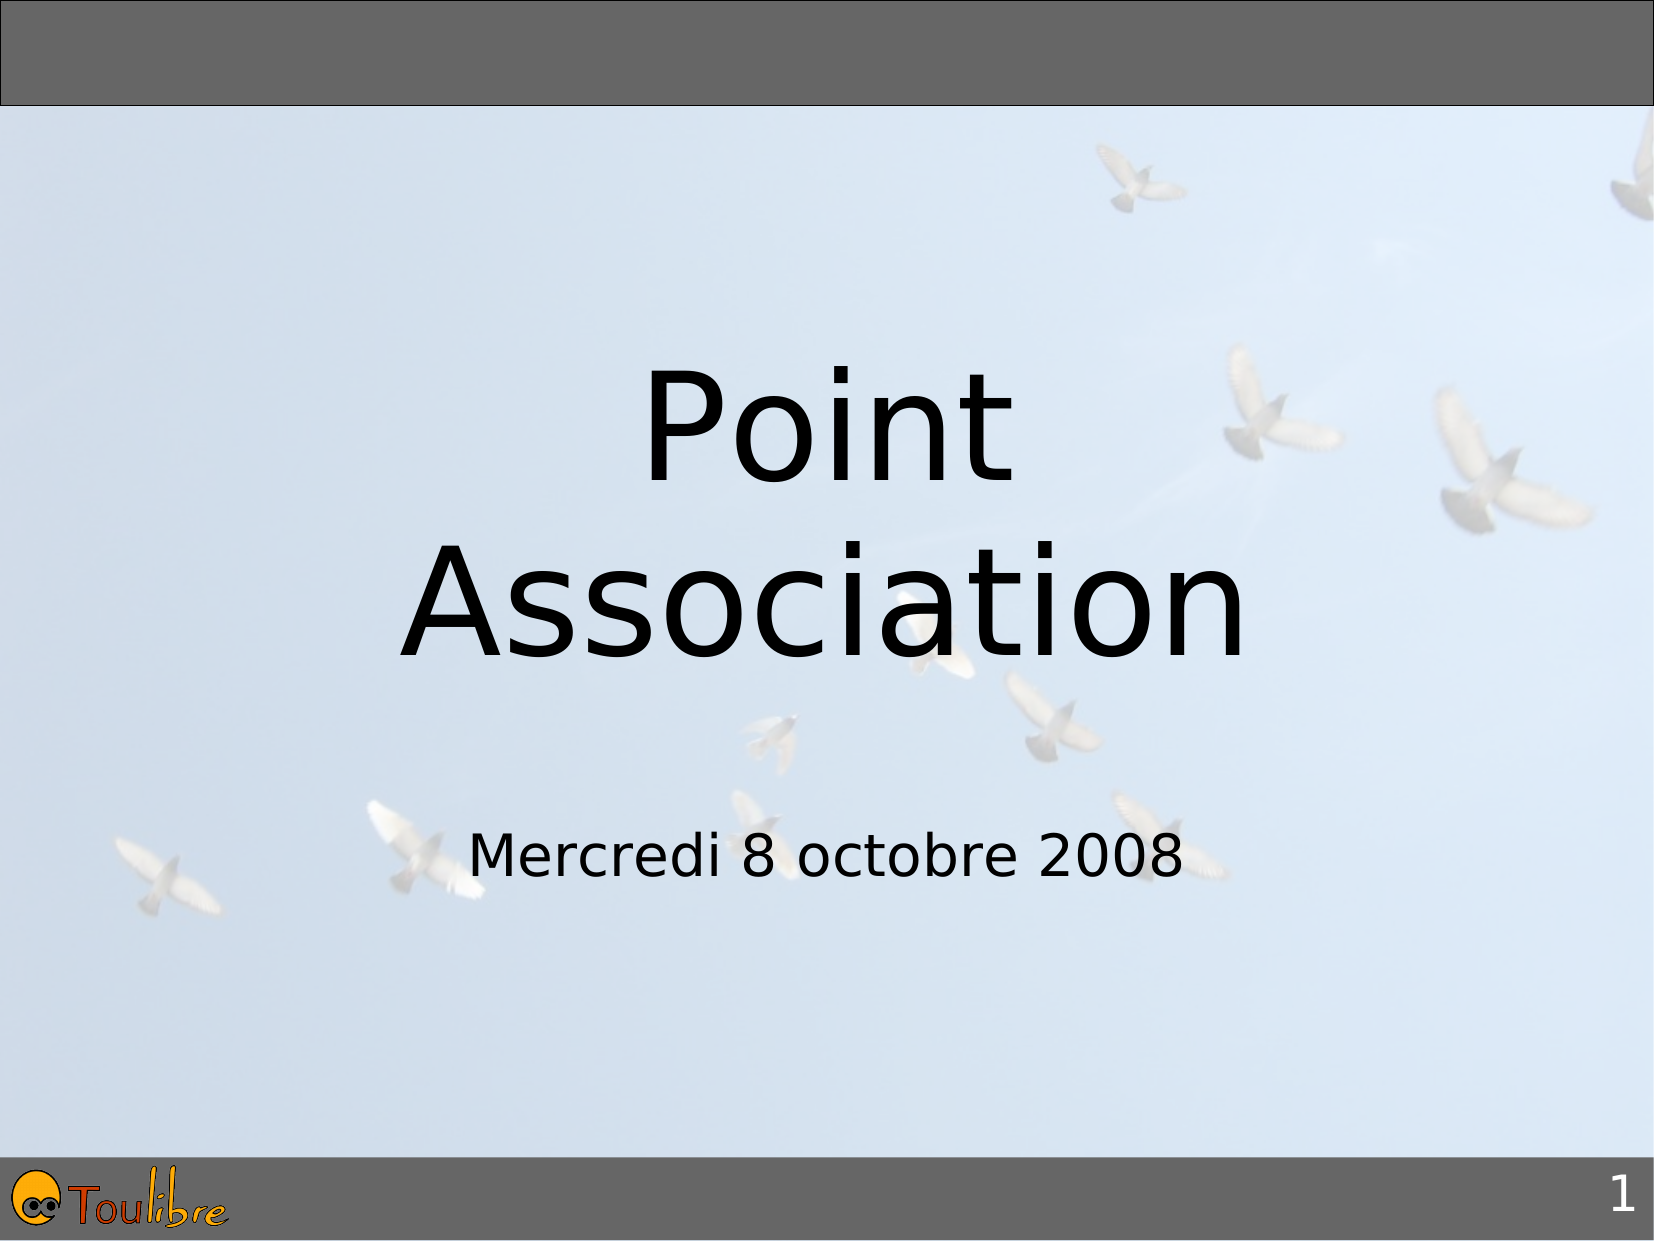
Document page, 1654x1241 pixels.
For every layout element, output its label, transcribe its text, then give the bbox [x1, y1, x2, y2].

picture [11, 1165, 229, 1228]
text_box Point Association Mercredi 8 octobre 2008 [0, 334, 1654, 898]
